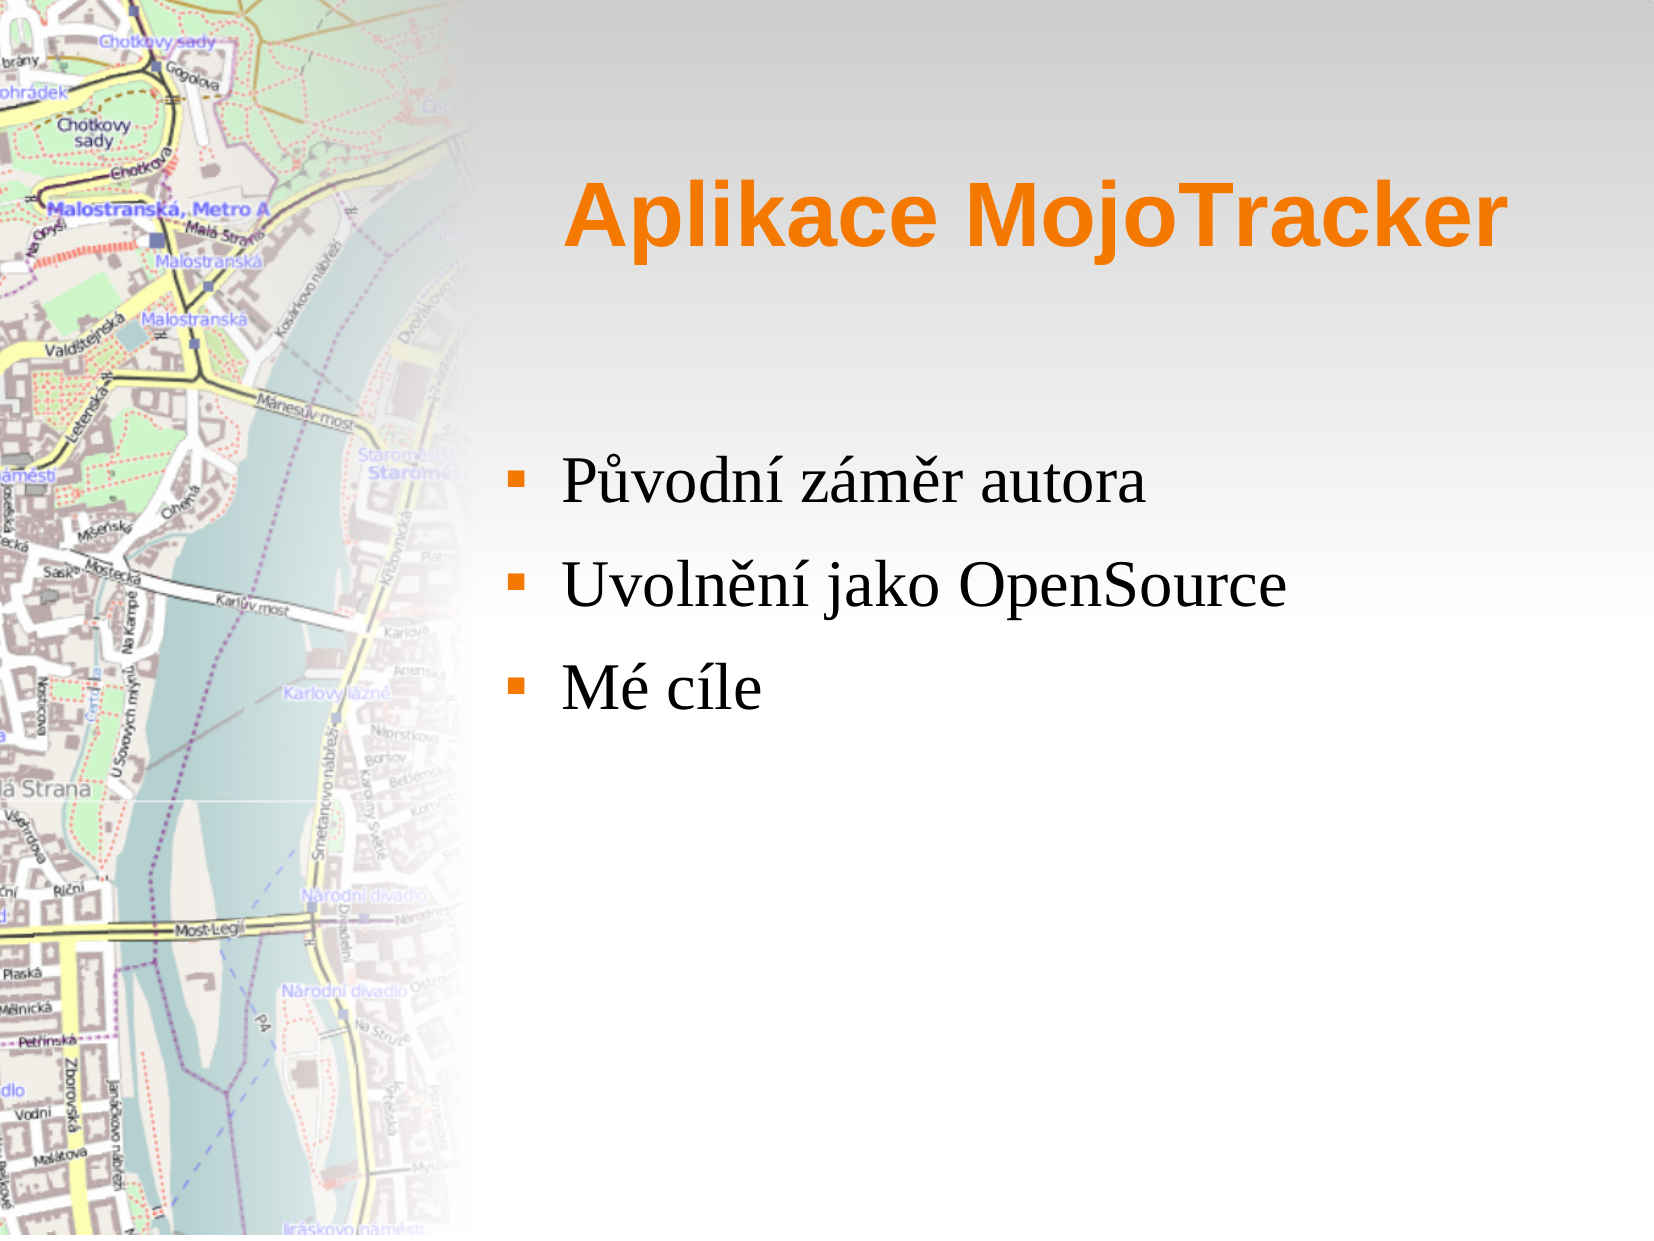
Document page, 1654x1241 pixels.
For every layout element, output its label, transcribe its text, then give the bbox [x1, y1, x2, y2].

list Původní záměr autora Uvolnění jako OpenSource Mé cíle [472, 442, 1625, 1093]
picture [0, 0, 1654, 1235]
title Aplikace MojoTracker [472, 162, 1601, 266]
